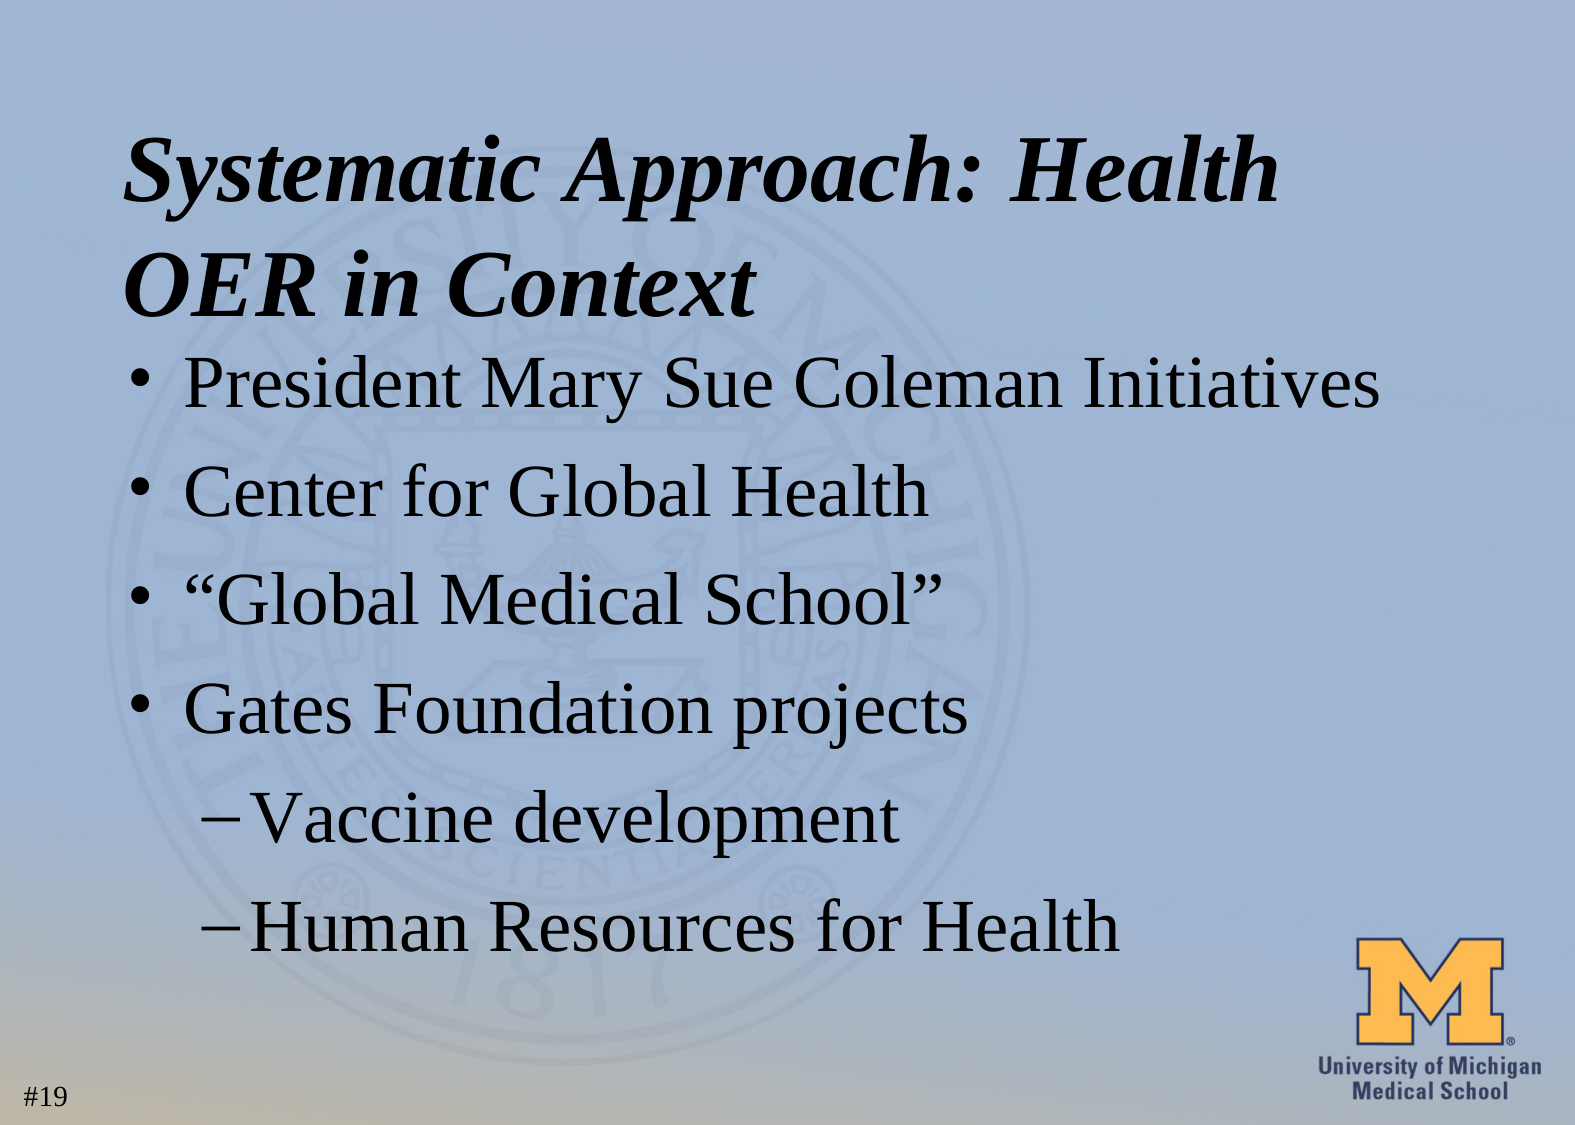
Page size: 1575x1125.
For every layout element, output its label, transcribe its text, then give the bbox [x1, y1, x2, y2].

list President Mary Sue Coleman Initiatives Center for Global Health “Global Medical School” Gates Foundation projects Vaccine development Human Resources for Health [112, 324, 1463, 1001]
title Systematic Approach: Health OER in Context [107, 98, 1458, 344]
picture [0, 0, 1575, 1125]
